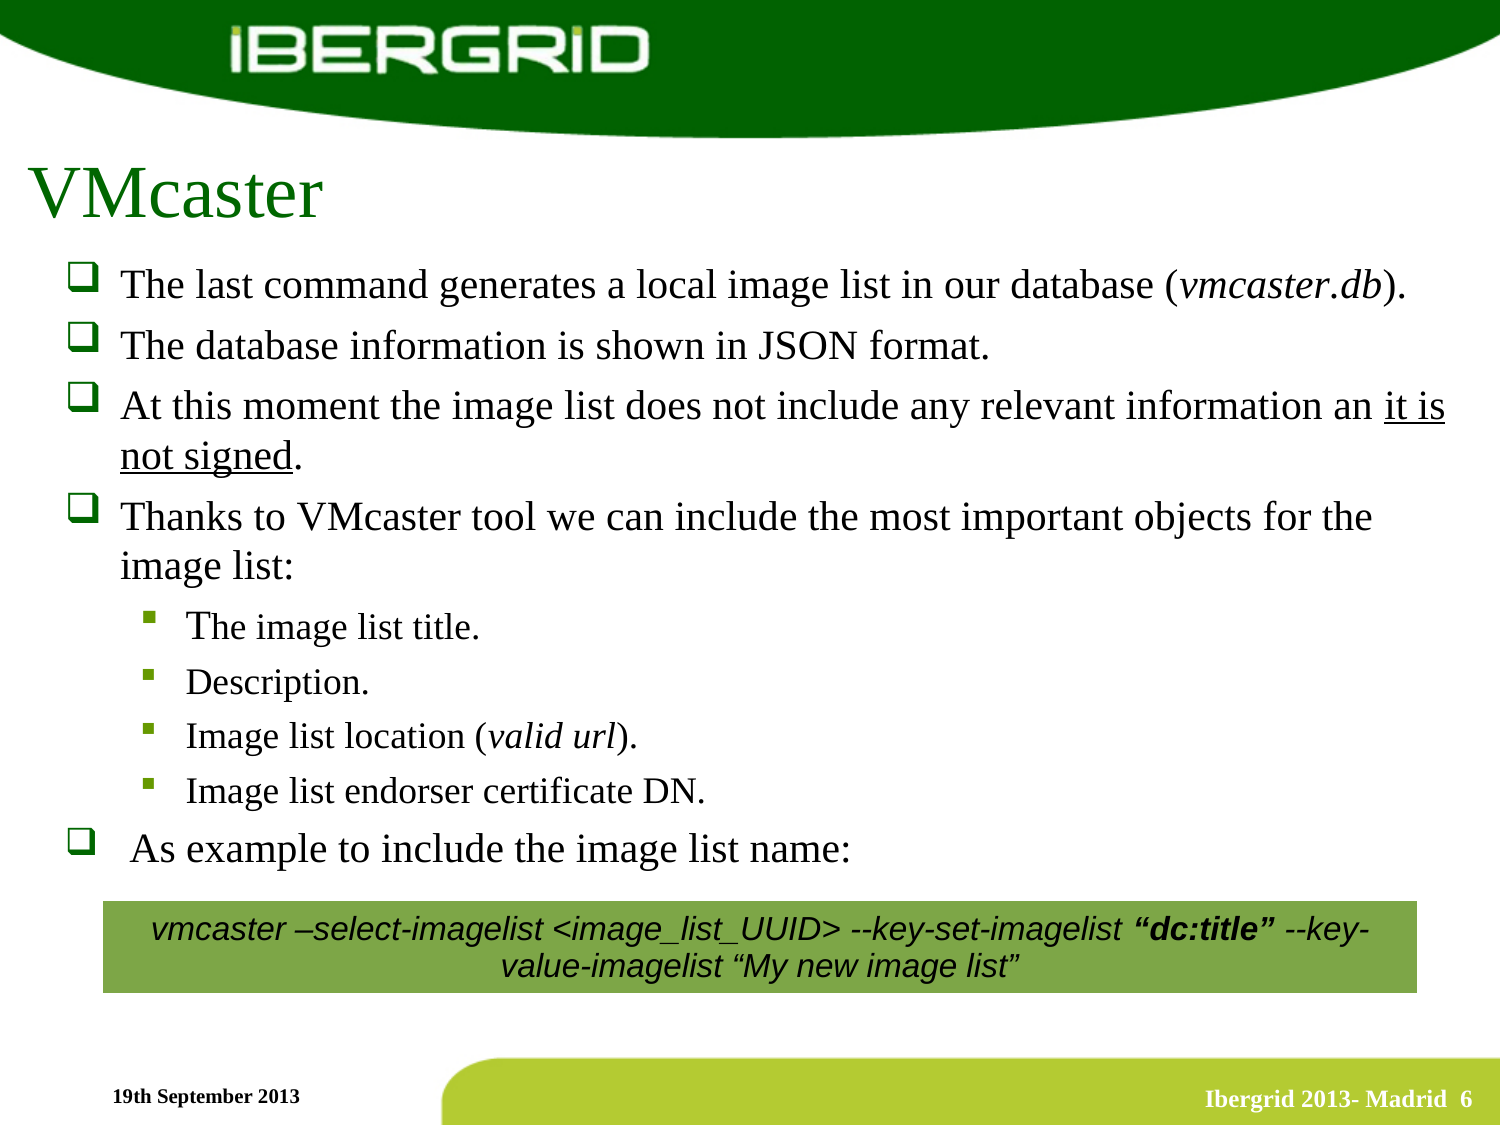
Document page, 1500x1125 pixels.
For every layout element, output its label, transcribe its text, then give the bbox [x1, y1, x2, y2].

table_header vmcaster –select-imagelist <image_list_UUID> --key-set-imagelist “dc:title” --key-value-imagelist “My new image list” [103, 901, 1417, 993]
text_box 19th September 2013 [49, 1074, 363, 1113]
text_box VMcaster [12, 134, 1288, 240]
text_box Ibergrid 2013- Madrid <number> [1125, 1074, 1488, 1125]
text_box The last command generates a local image list in our database (vmcaster.db). The database information is shown in JSON format. At this moment the image list does not include any relevant information an it is not signed. Thanks to VMcaster tool we can include the most important objects for the image list: The image list title. Description. Image list location (valid url). Image list endorser certificate DN. As example to include the image list name: [50, 189, 1463, 1026]
picture [0, 0, 1500, 1125]
